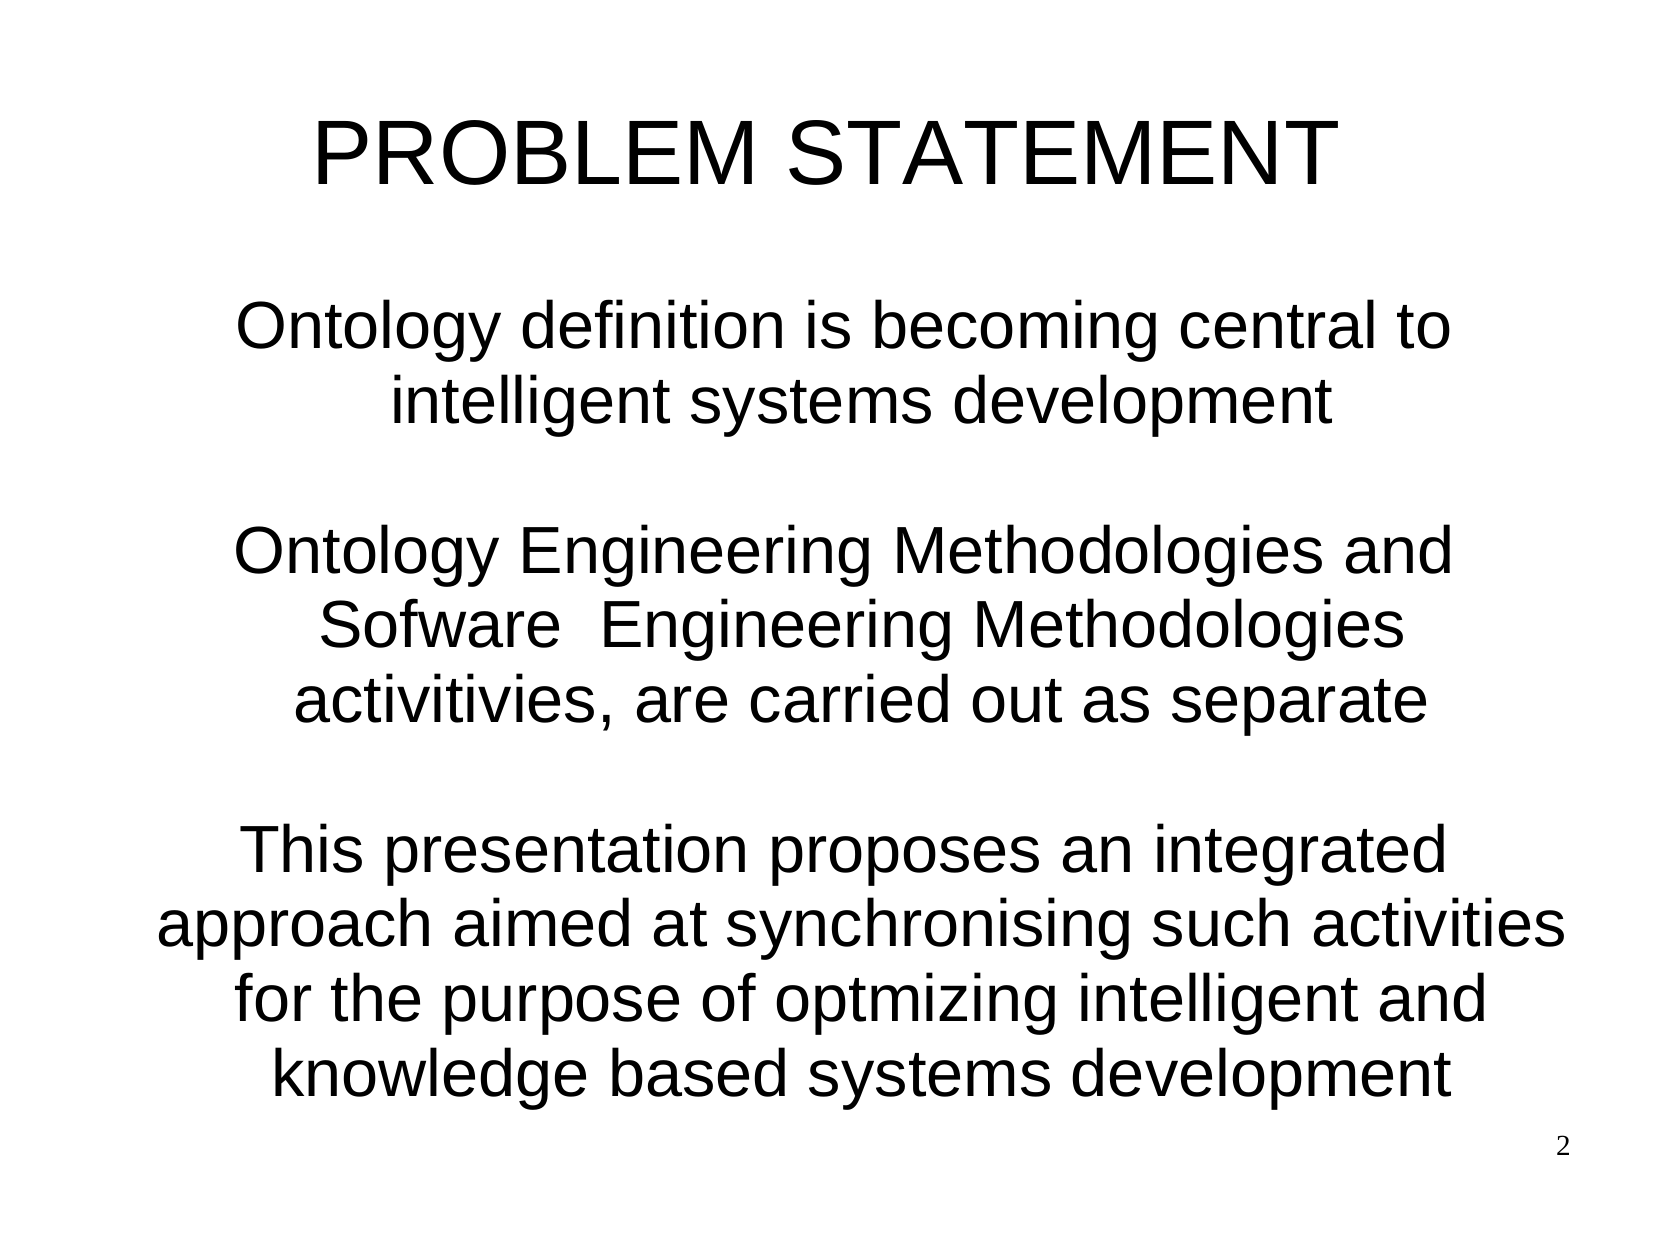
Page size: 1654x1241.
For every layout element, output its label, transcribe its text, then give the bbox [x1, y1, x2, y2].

subtitle Ontology definition is becoming central to intelligent systems development Ontology Engineering Methodologies and Sofware Engineering Methodologies activitivies, are carried out as separate This presentation proposes an integrated approach aimed at synchronising such activities for the purpose of optmizing intelligent and knowledge based systems development [82, 288, 1571, 1111]
title PROBLEM STATEMENT [82, 49, 1571, 257]
